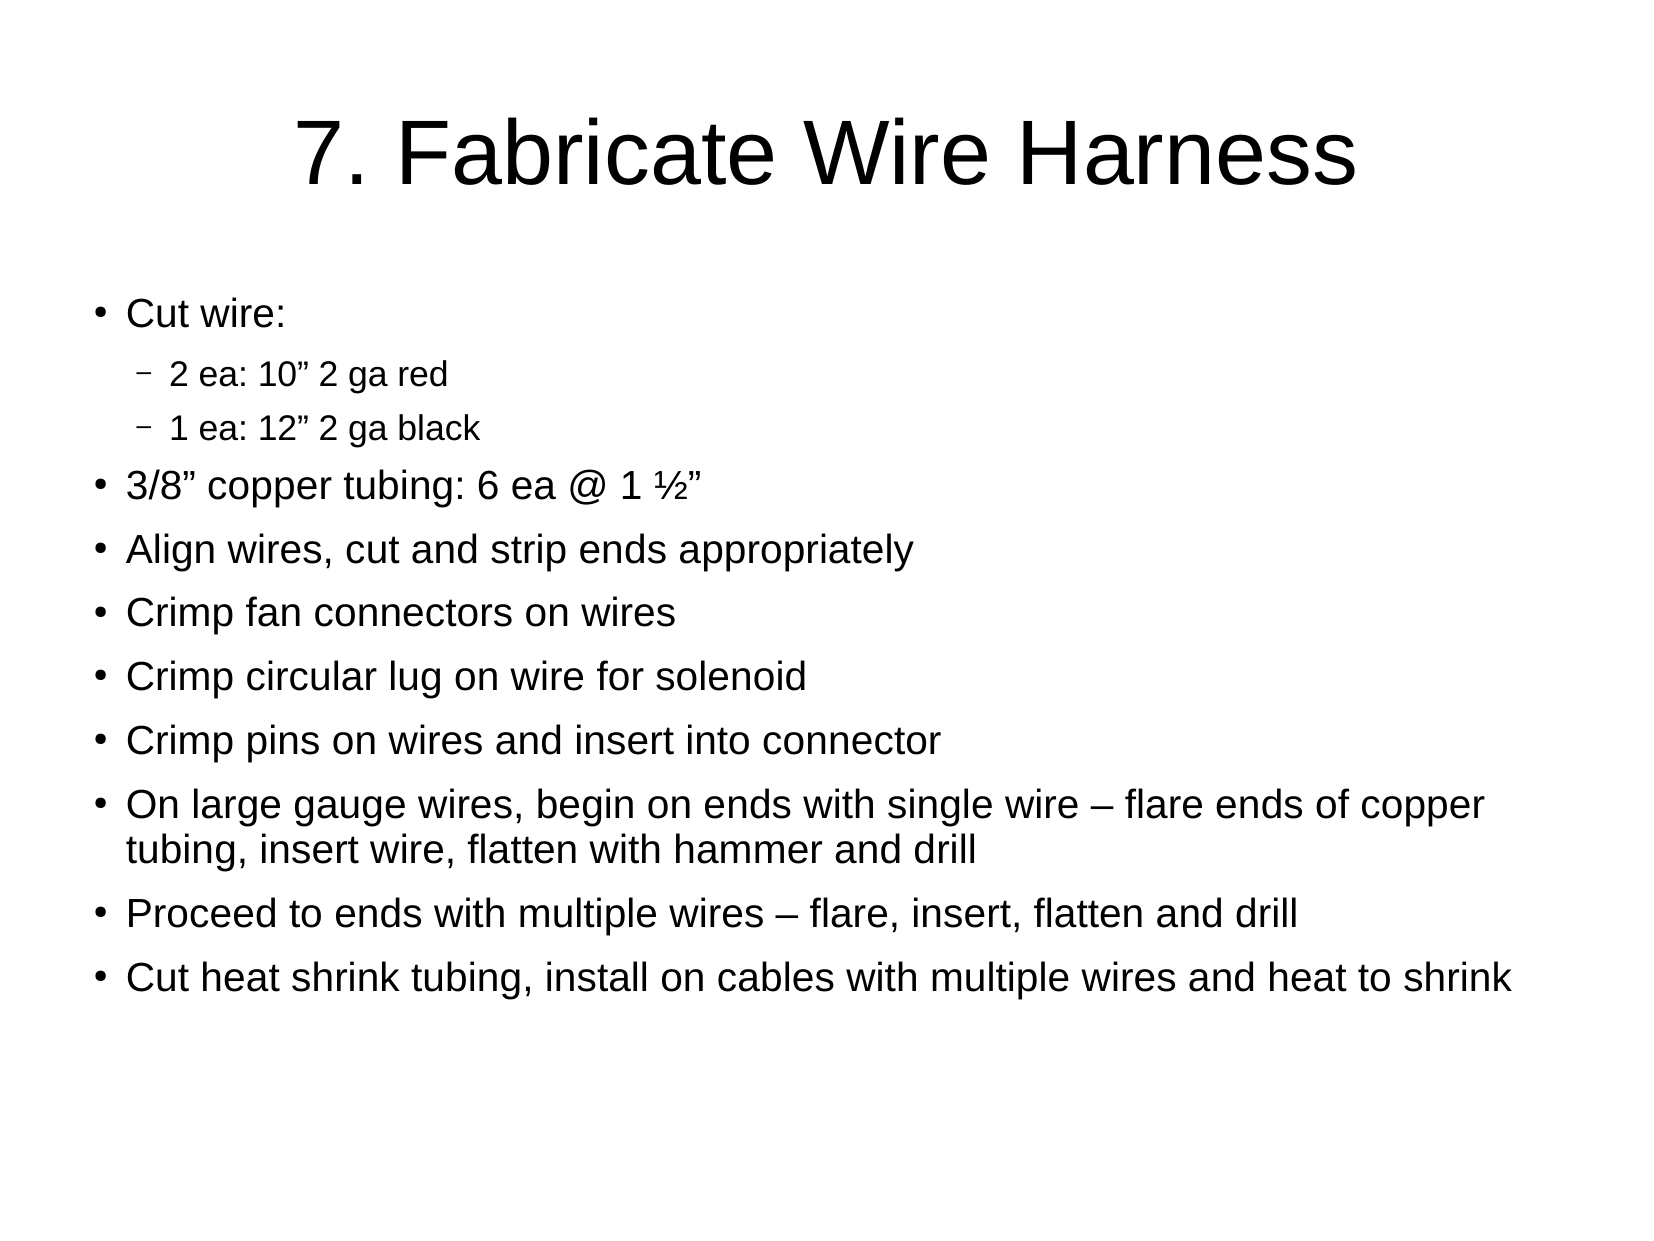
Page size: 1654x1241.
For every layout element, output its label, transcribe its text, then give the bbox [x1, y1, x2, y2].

title 7. Fabricate Wire Harness [82, 49, 1571, 257]
list Cut wire: 2 ea: 10” 2 ga red 1 ea: 12” 2 ga black 3/8” copper tubing: 6 ea @ 1 ½” Align wires, cut and strip ends appropriately Crimp fan connectors on wires Crimp circular lug on wire for solenoid Crimp pins on wires and insert into connector On large gauge wires, begin on ends with single wire – flare ends of copper tubing, insert wire, flatten with hammer and drill Proceed to ends with multiple wires – flare, insert, flatten and drill Cut heat shrink tubing, install on cables with multiple wires and heat to shrink [82, 290, 1538, 1010]
